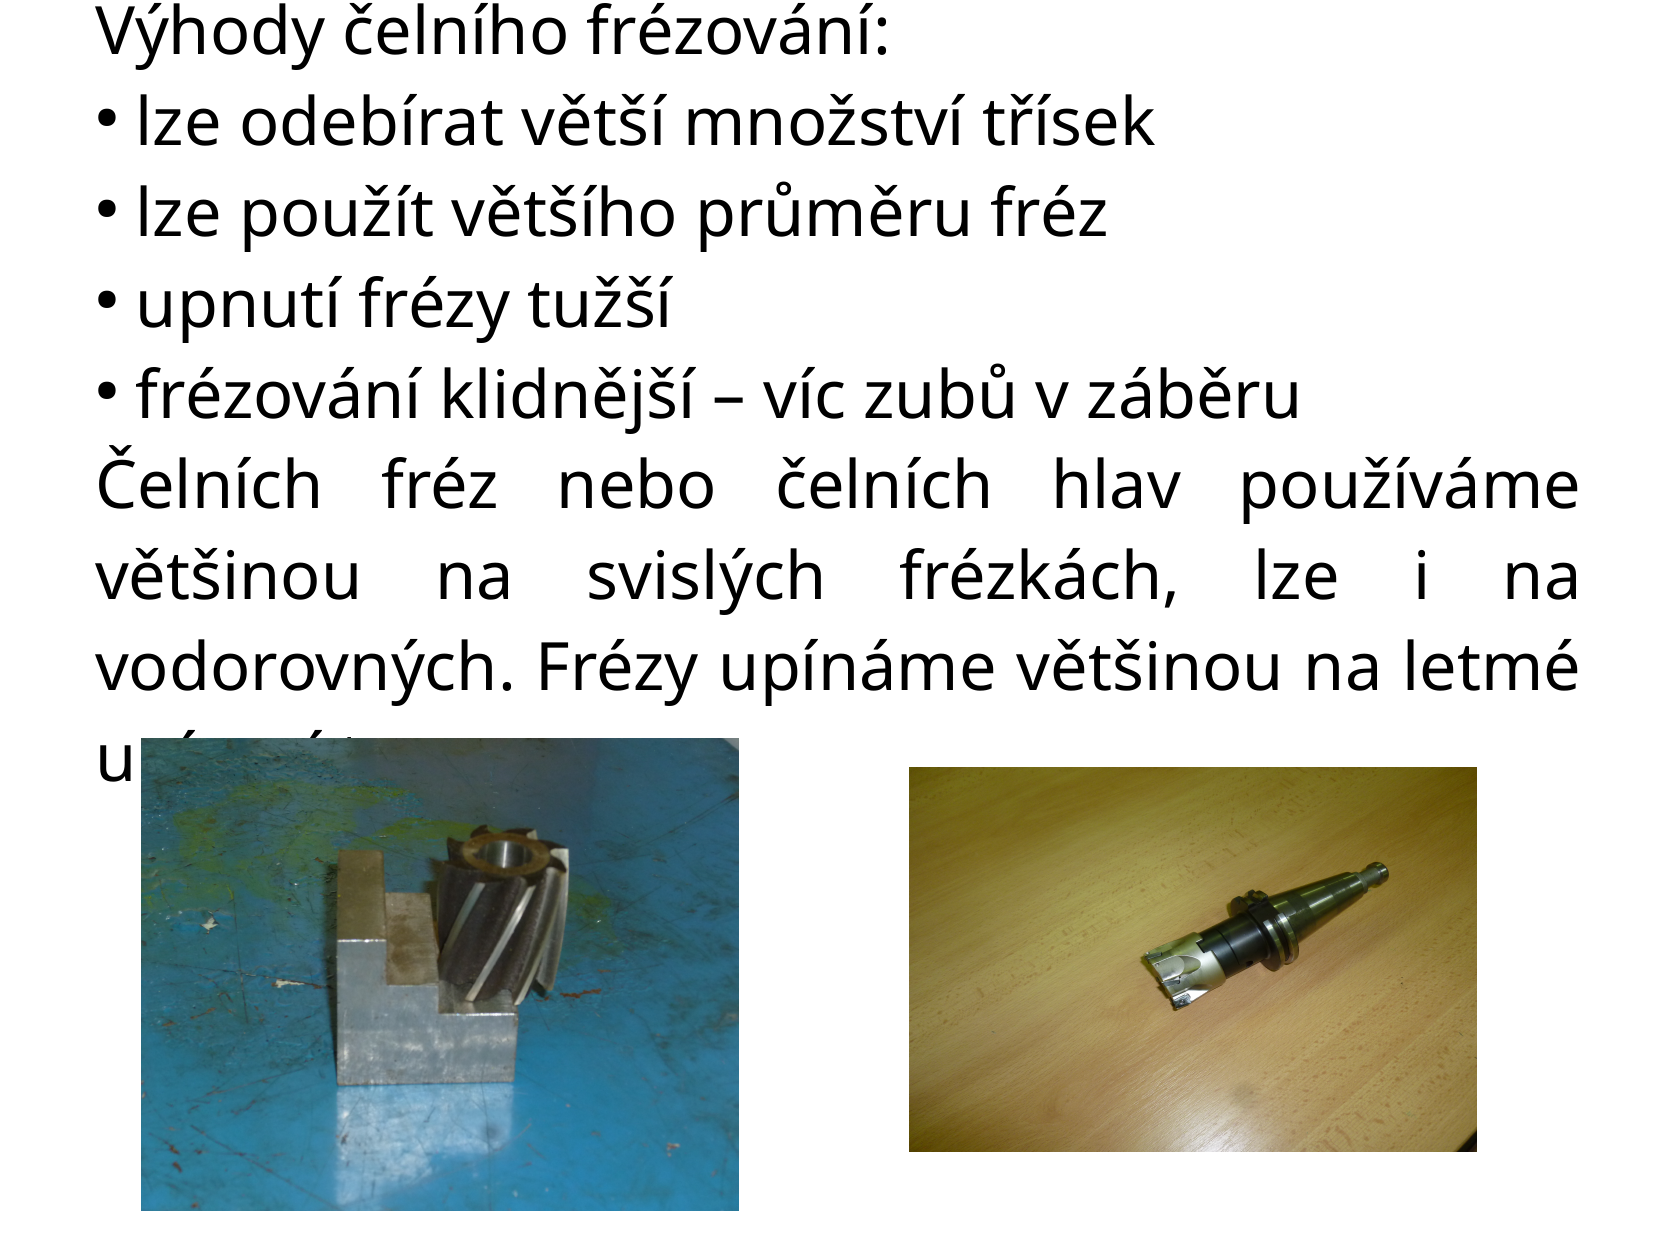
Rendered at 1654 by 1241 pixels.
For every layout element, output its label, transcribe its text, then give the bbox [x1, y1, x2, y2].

picture [909, 767, 1477, 1152]
picture [141, 738, 739, 1211]
subtitle Výhody čelního frézování: lze odebírat větší množství třísek lze použít většího průměru fréz upnutí frézy tužší frézování klidnější – víc zubů v záběru Čelních fréz nebo čelních hlav používáme většinou na svislých frézkách, lze i na vodorovných. Frézy upínáme většinou na letmé upínací trny. [94, 43, 1584, 1115]
